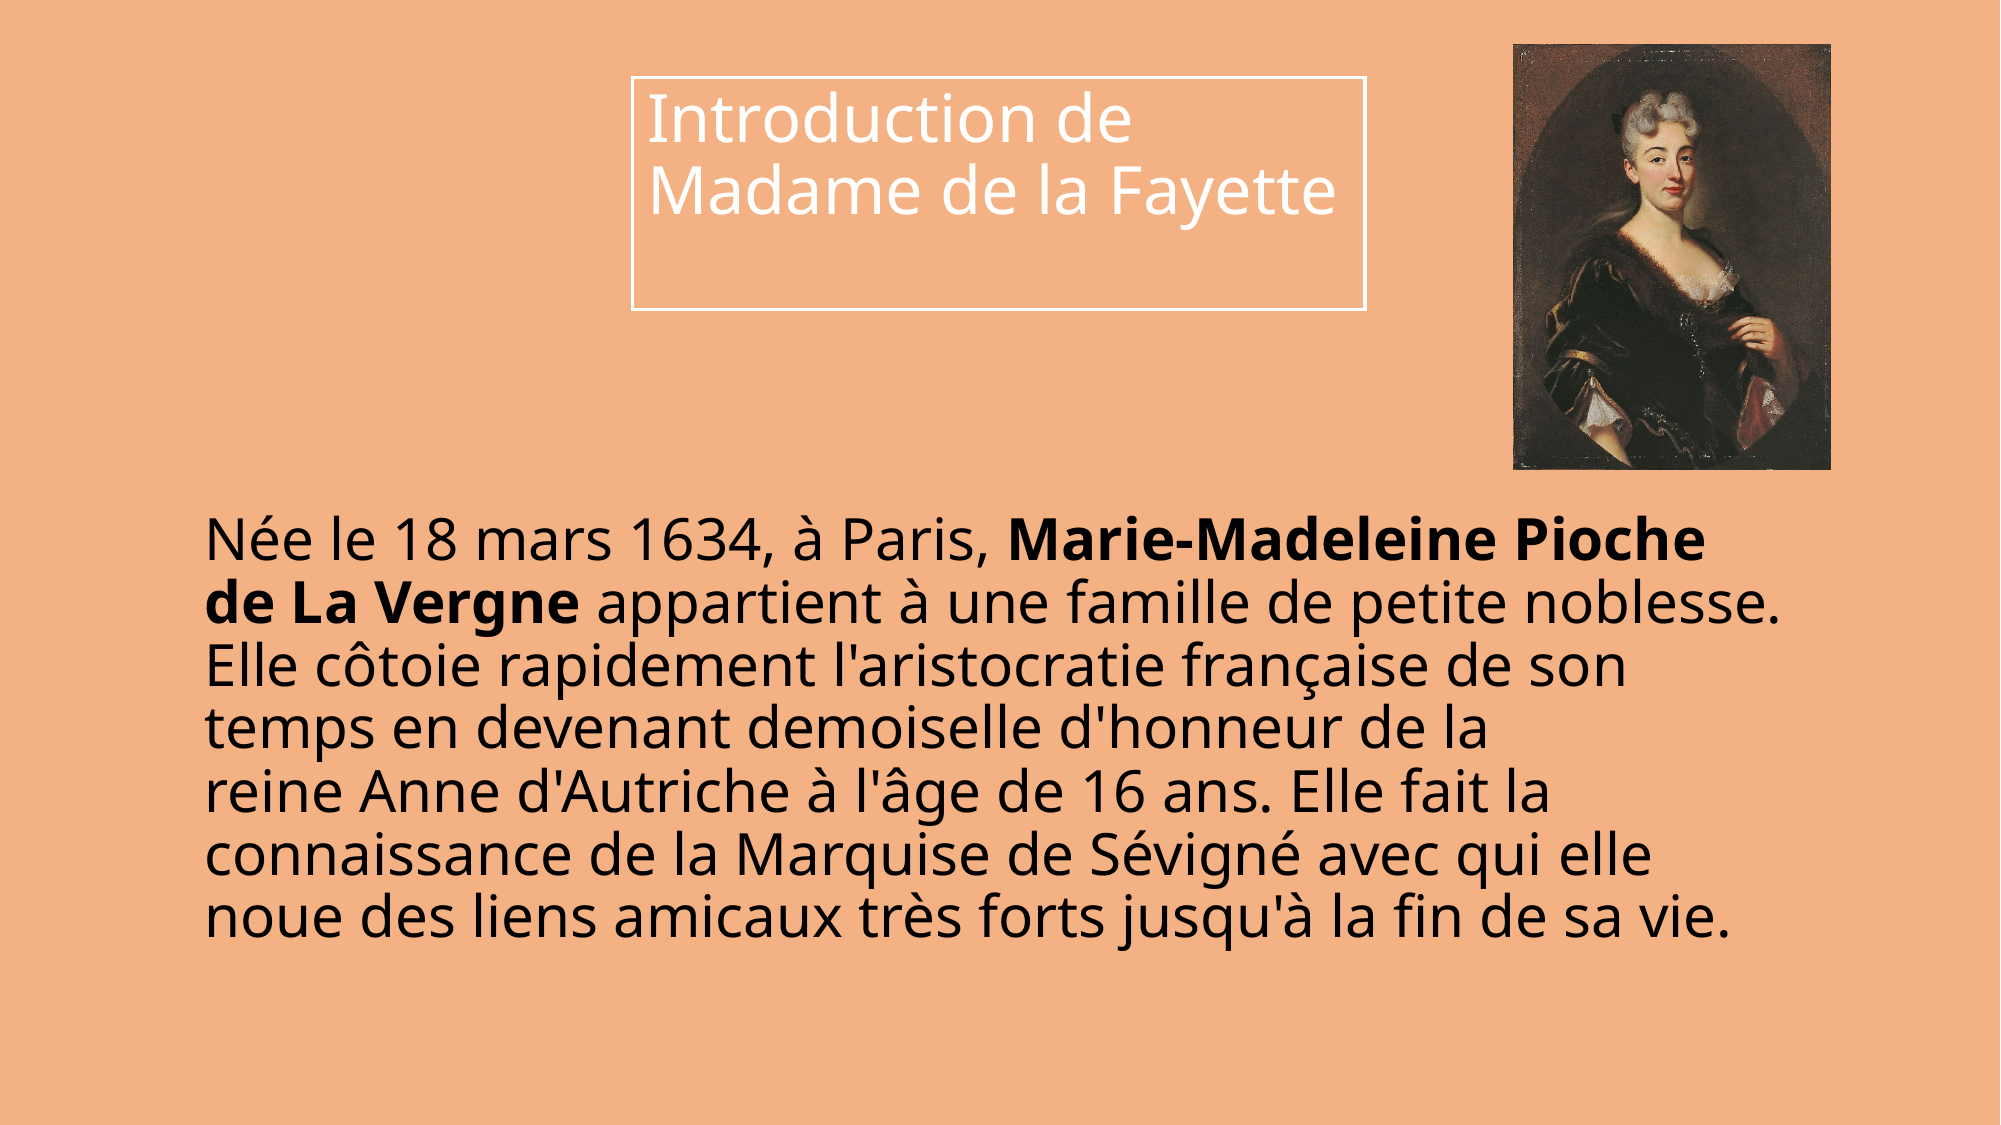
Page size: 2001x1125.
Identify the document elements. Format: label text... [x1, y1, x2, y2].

title Introduction de Madame de la Fayette [632, 77, 1366, 310]
subtitle Née le 18 mars 1634, à Paris, Marie-Madeleine Pioche de La Vergne appartient à une famille de petite noblesse. Elle côtoie rapidement l'aristocratie française de son temps en devenant demoiselle d'honneur de la reine Anne d'Autriche à l'âge de 16 ans. Elle fait la connaissance de la Marquise de Sévigné avec qui elle noue des liens amicaux très forts jusqu'à la fin de sa vie. [189, 502, 1808, 925]
picture [1513, 44, 1831, 470]
